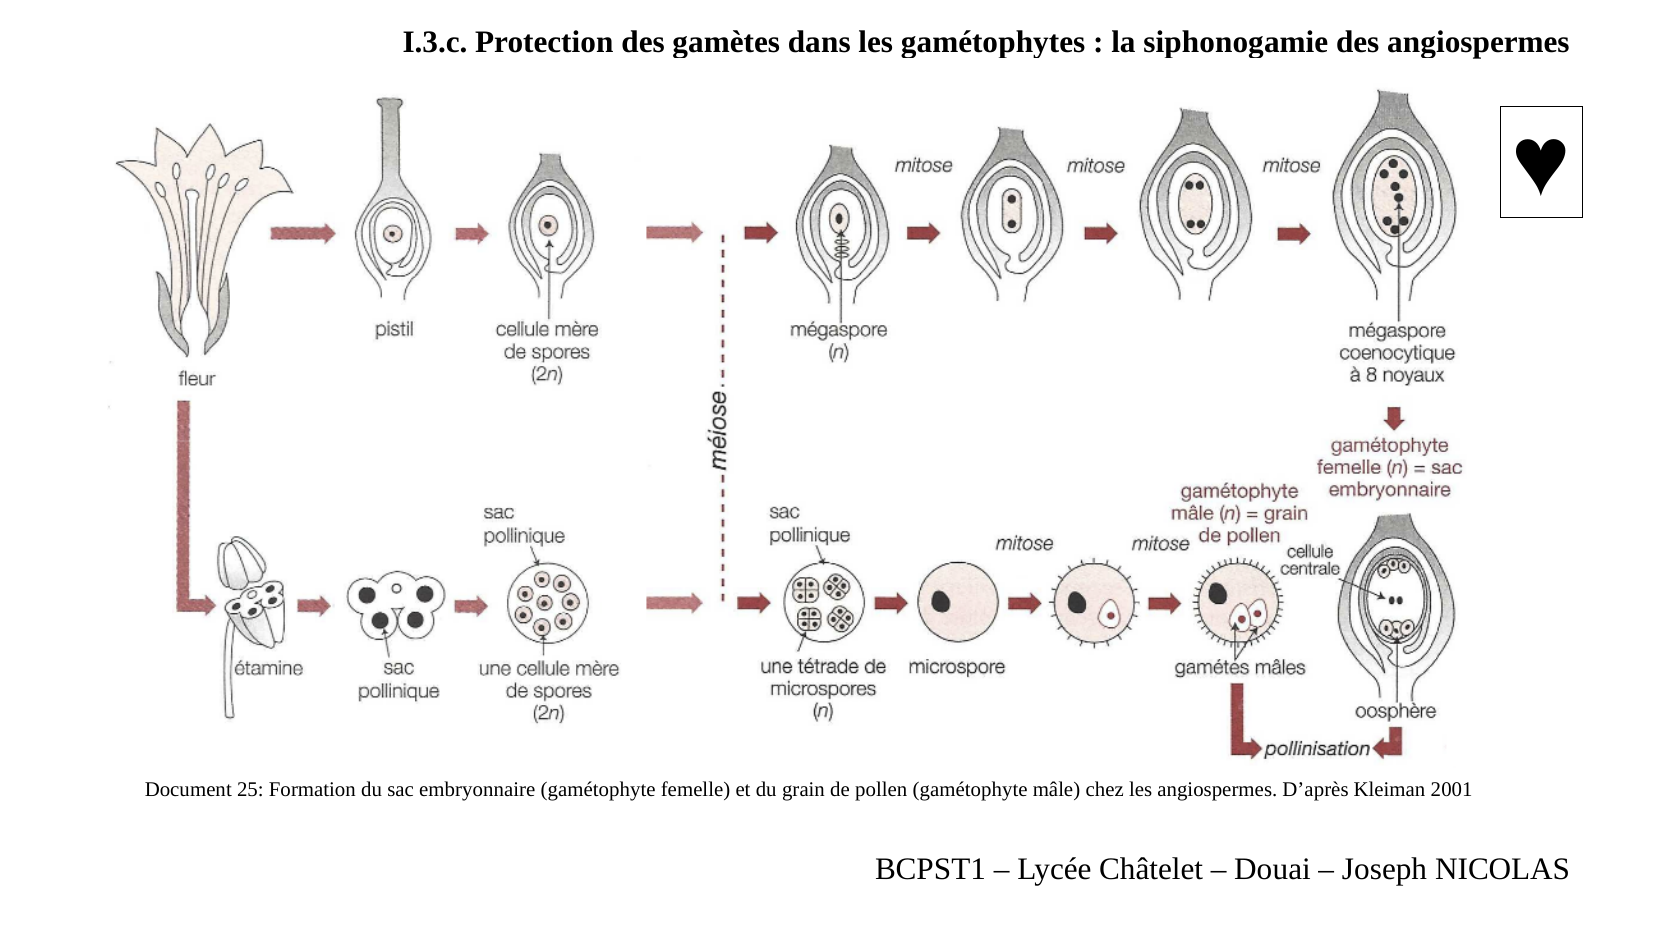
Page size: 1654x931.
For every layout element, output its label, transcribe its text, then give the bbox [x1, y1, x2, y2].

text_box BCPST1 – Lycée Châtelet – Douai – Joseph NICOLAS [637, 848, 1571, 905]
picture [106, 58, 1467, 768]
text_box Document 25: Formation du sac embryonnaire (gamétophyte femelle) et du grain de pollen (gamétophyte mâle) chez les angiospermes. D’après Kleiman 2001 [47, 732, 1571, 848]
text_box ♥ [1500, 106, 1583, 218]
text_box I.3.c. Protection des gamètes dans les gamétophytes : la siphonogamie des angiospermes [165, 5, 1572, 78]
